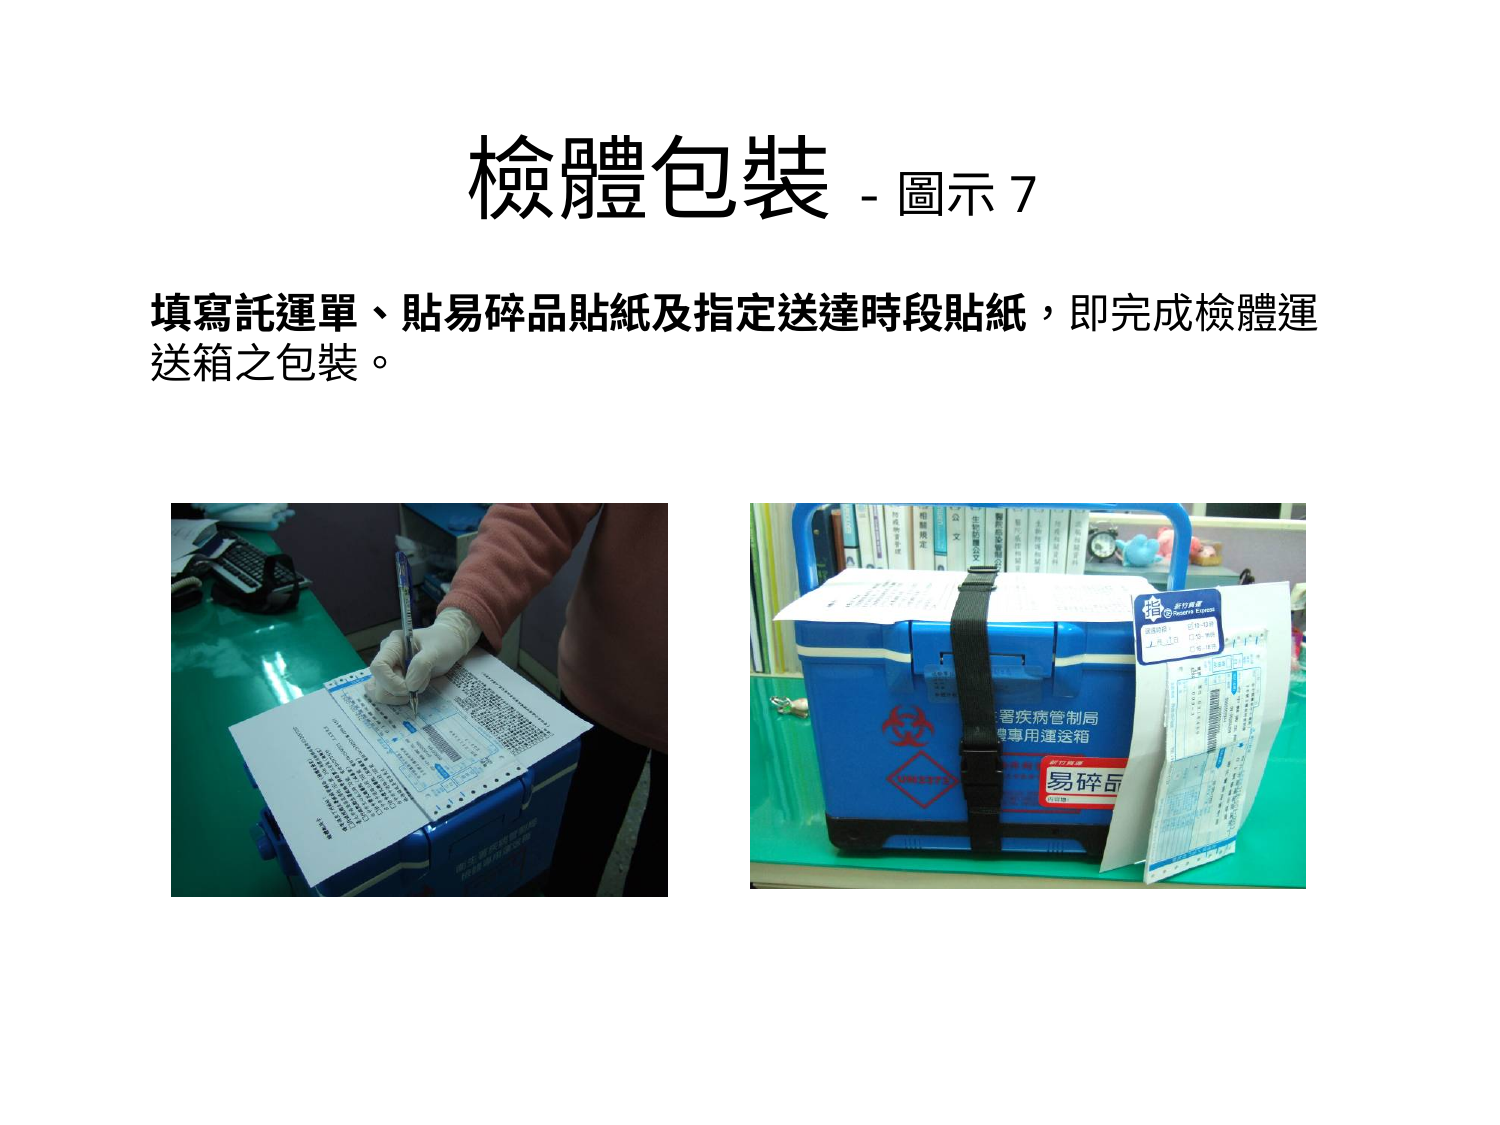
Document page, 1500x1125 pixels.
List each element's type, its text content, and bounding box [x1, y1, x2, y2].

title 檢體包裝-圖示7 [76, 113, 1427, 302]
text_box 填寫託運單、貼易碎品貼紙及指定送達時段貼紙，即完成檢體運送箱之包裝。 [135, 278, 1353, 395]
picture [750, 503, 1306, 889]
picture [171, 503, 668, 897]
